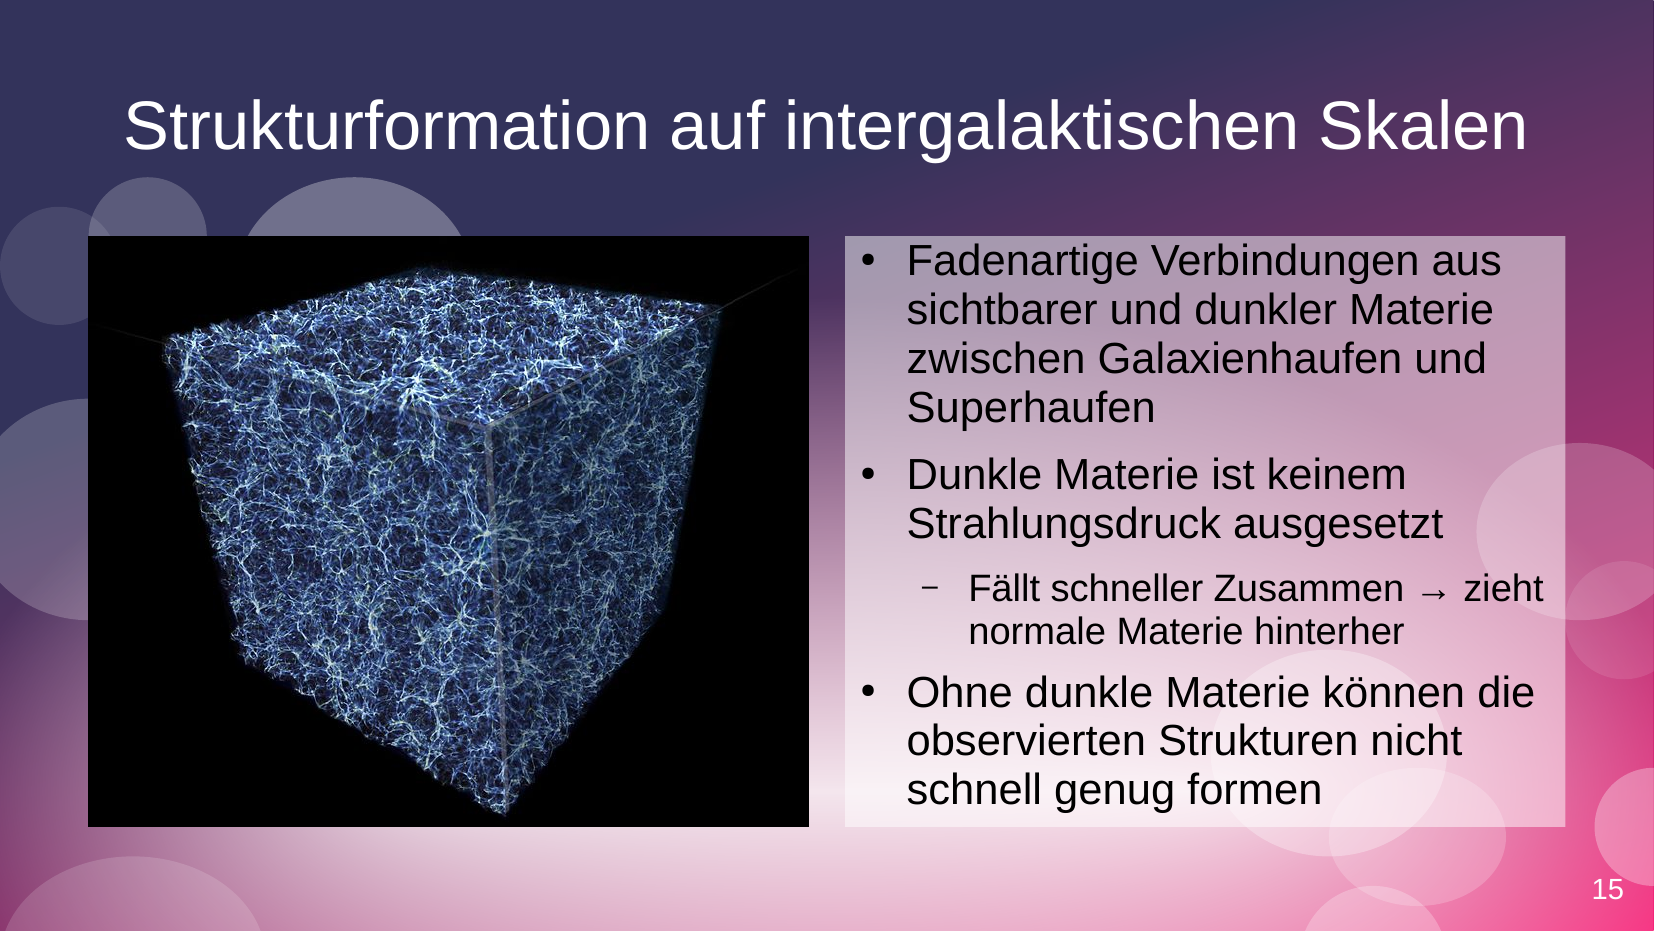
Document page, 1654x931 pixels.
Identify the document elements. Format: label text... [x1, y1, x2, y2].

list Fadenartige Verbindungen aus sichtbarer und dunkler Materie zwischen Galaxienhaufen und Superhaufen Dunkle Materie ist keinem Strahlungsdruck ausgesetzt Fällt schneller Zusammen → zieht normale Materie hinterher Ohne dunkle Materie können die observierten Strukturen nicht schnell genug formen [845, 236, 1566, 827]
picture [88, 236, 809, 827]
title Strukturformation auf intergalaktischen Skalen [88, 44, 1565, 207]
